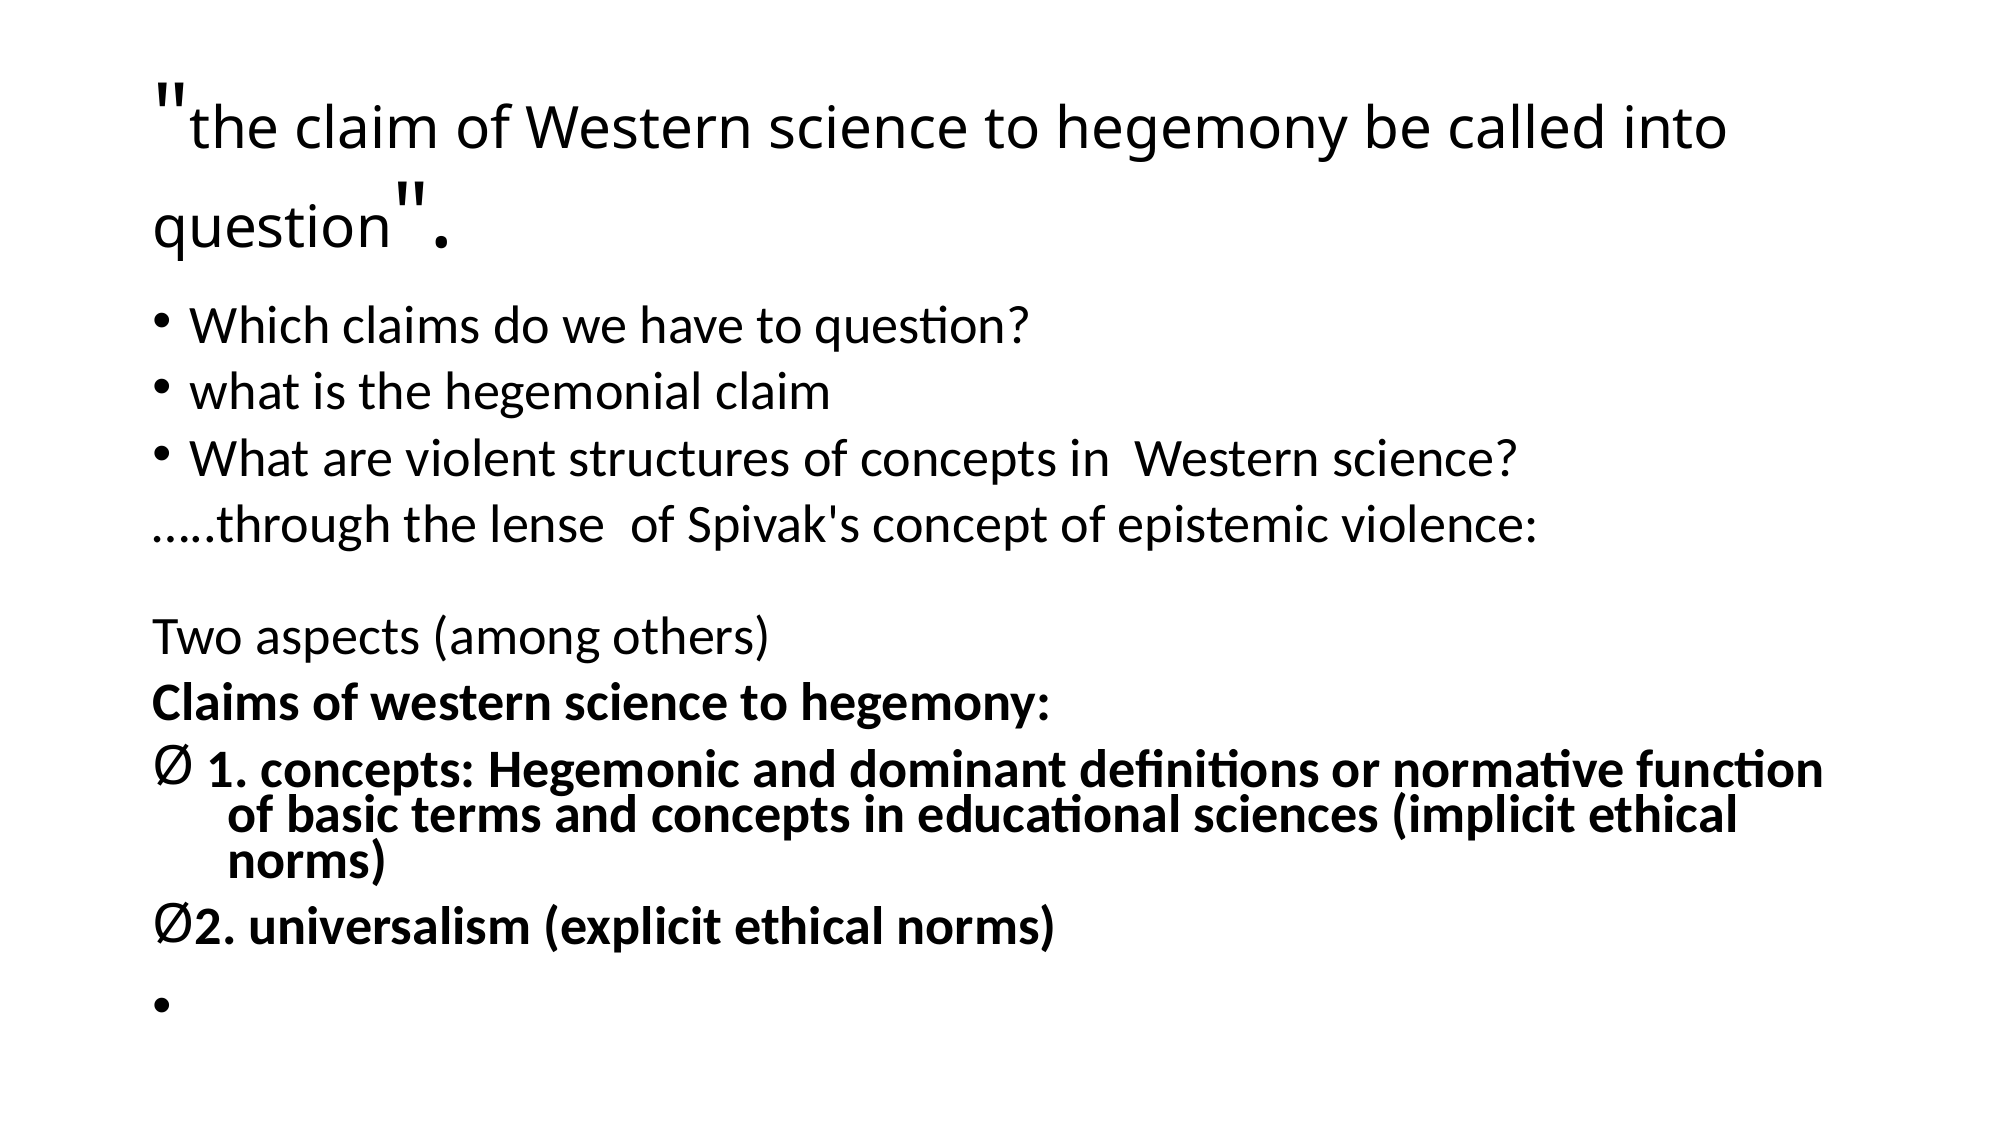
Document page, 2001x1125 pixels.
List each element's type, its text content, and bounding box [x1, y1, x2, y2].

list Which claims do we have to question? what is the hegemonial claim What are violent structures of concepts in Western science? …..through the lense of Spivak's concept of epistemic violence: Two aspects (among others) Claims of western science to hegemony: 1. concepts: Hegemonic and dominant definitions or normative function of basic terms and concepts in educational sciences (implicit ethical norms) 2. universalism (explicit ethical norms) [137, 299, 1863, 1014]
title "the claim of Western science to hegemony be called into question". [137, 59, 1863, 278]
